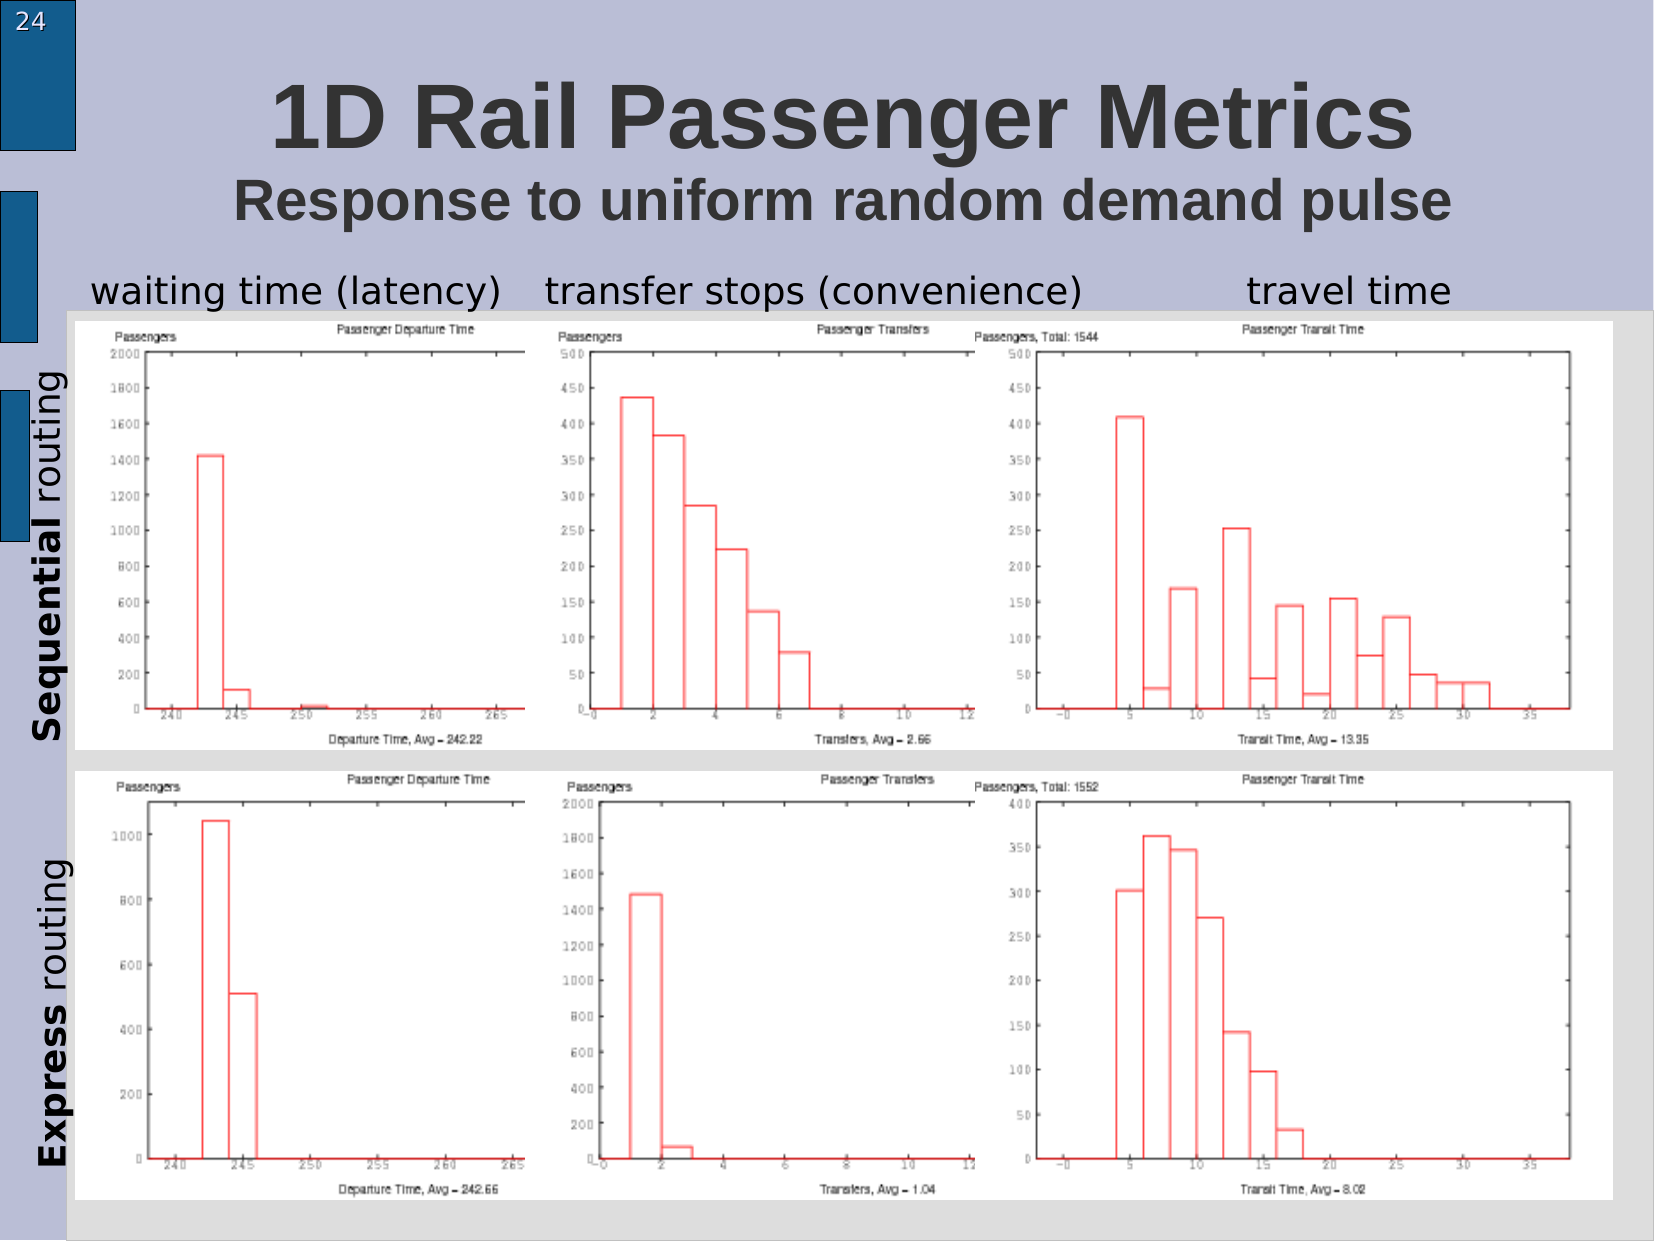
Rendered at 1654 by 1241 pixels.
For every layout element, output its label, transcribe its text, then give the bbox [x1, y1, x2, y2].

text_box travel time [1231, 262, 1463, 321]
picture [75, 771, 1613, 1201]
title 1D Rail Passenger Metrics Response to uniform random demand pulse [75, 0, 1613, 299]
text_box waiting time (latency) [75, 262, 509, 321]
text_box Express routing [23, 848, 82, 1185]
text_box transfer stops (convenience) [529, 262, 1088, 321]
picture [75, 321, 1613, 751]
text_box Sequential routing [17, 362, 77, 759]
